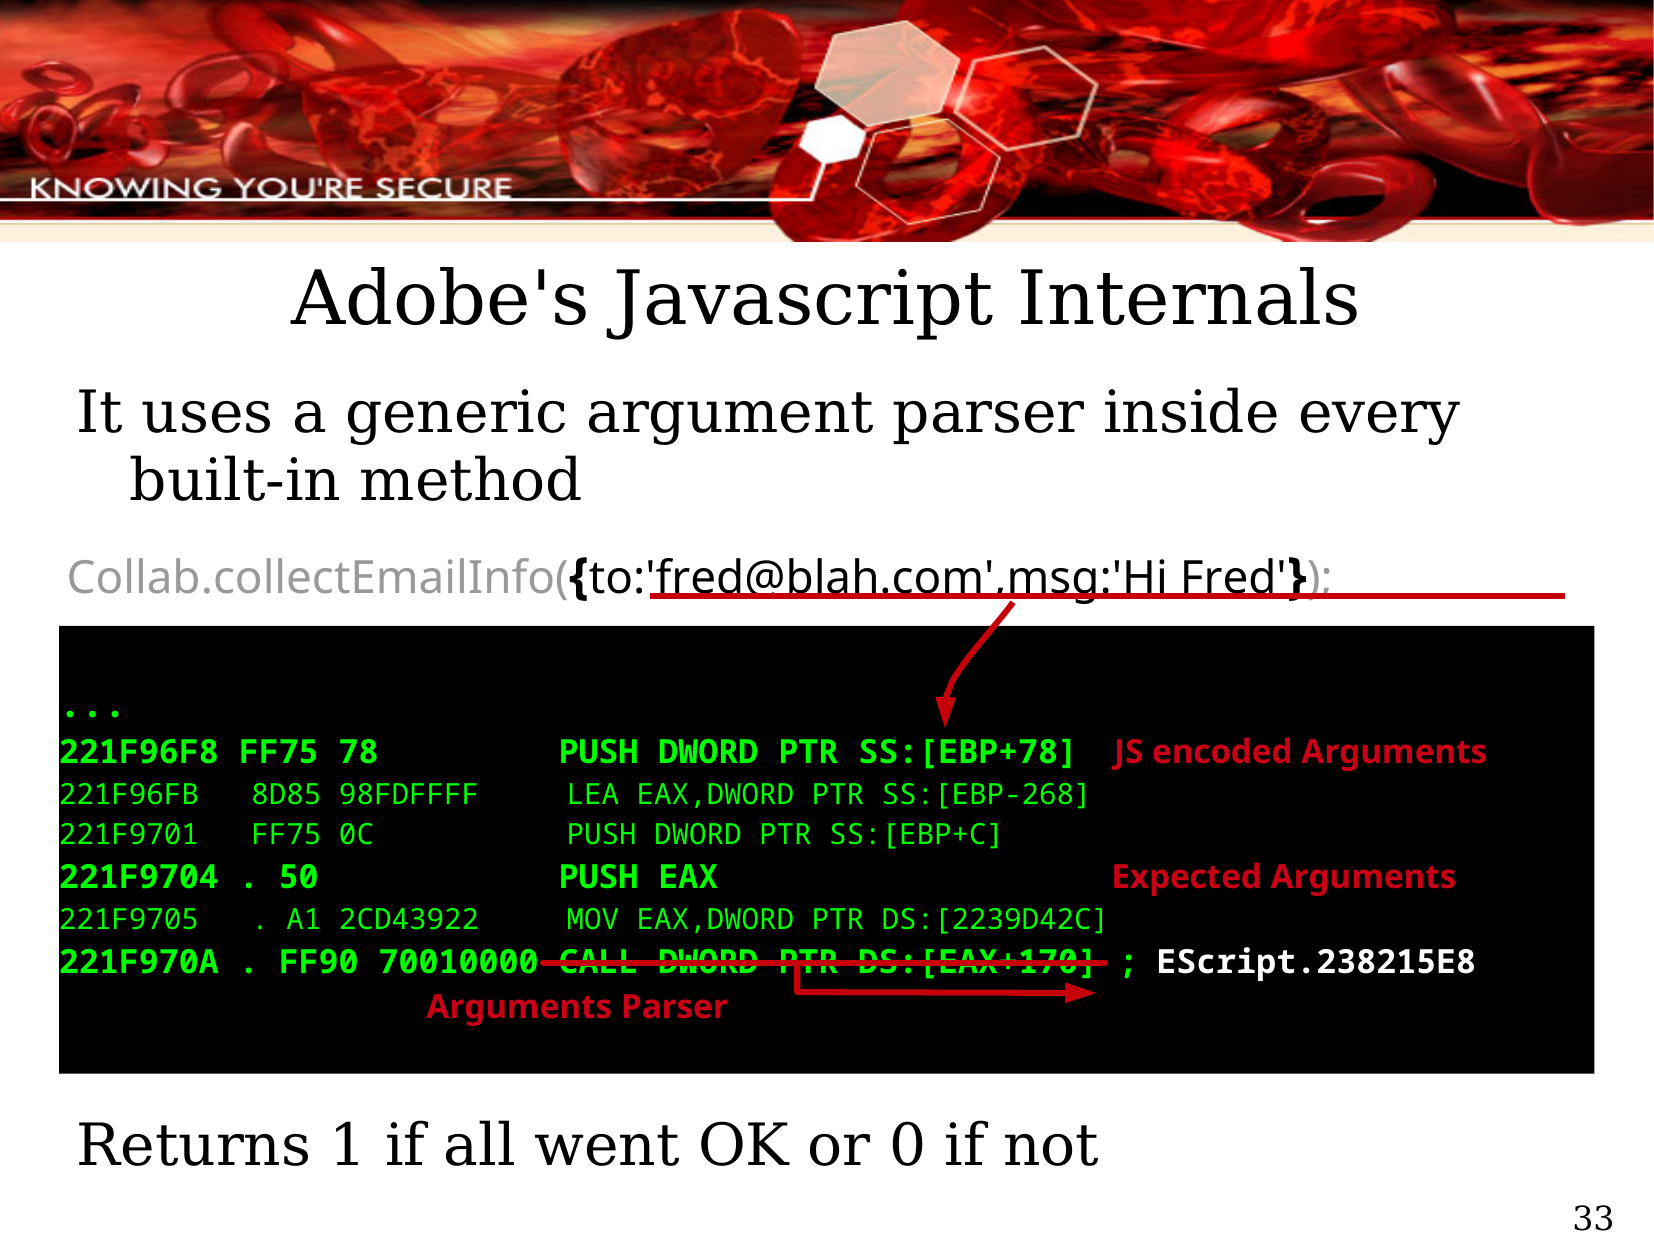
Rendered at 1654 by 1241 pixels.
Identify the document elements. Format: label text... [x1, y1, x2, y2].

list Returns 1 if all went OK or 0 if not [59, 1111, 1595, 1188]
text_box ... 221F96F8 FF75 78 PUSH DWORD PTR SS:[EBP+78] JS encoded Arguments 221F96FB 8D85 98FDFFFF LEA EAX,DWORD PTR SS:[EBP-268] 221F9701 FF75 0C PUSH DWORD PTR SS:[EBP+C] 221F9704 . 50 PUSH EAX Expected Arguments 221F9705 . A1 2CD43922 MOV EAX,DWORD PTR DS:[2239D42C] 221F970A . FF90 70010000 CALL DWORD PTR DS:[EAX+170] ; EScript.238215E8 Arguments Parser [59, 625, 1595, 1065]
title Adobe's Javascript Internals [0, 195, 1654, 403]
list It uses a generic argument parser inside every built-in method [59, 379, 1595, 532]
text_box Collab.collectEmailInfo({to:'fred@blah.com',msg:'Hi Fred'}); [63, 537, 1611, 622]
picture [0, 0, 1654, 195]
